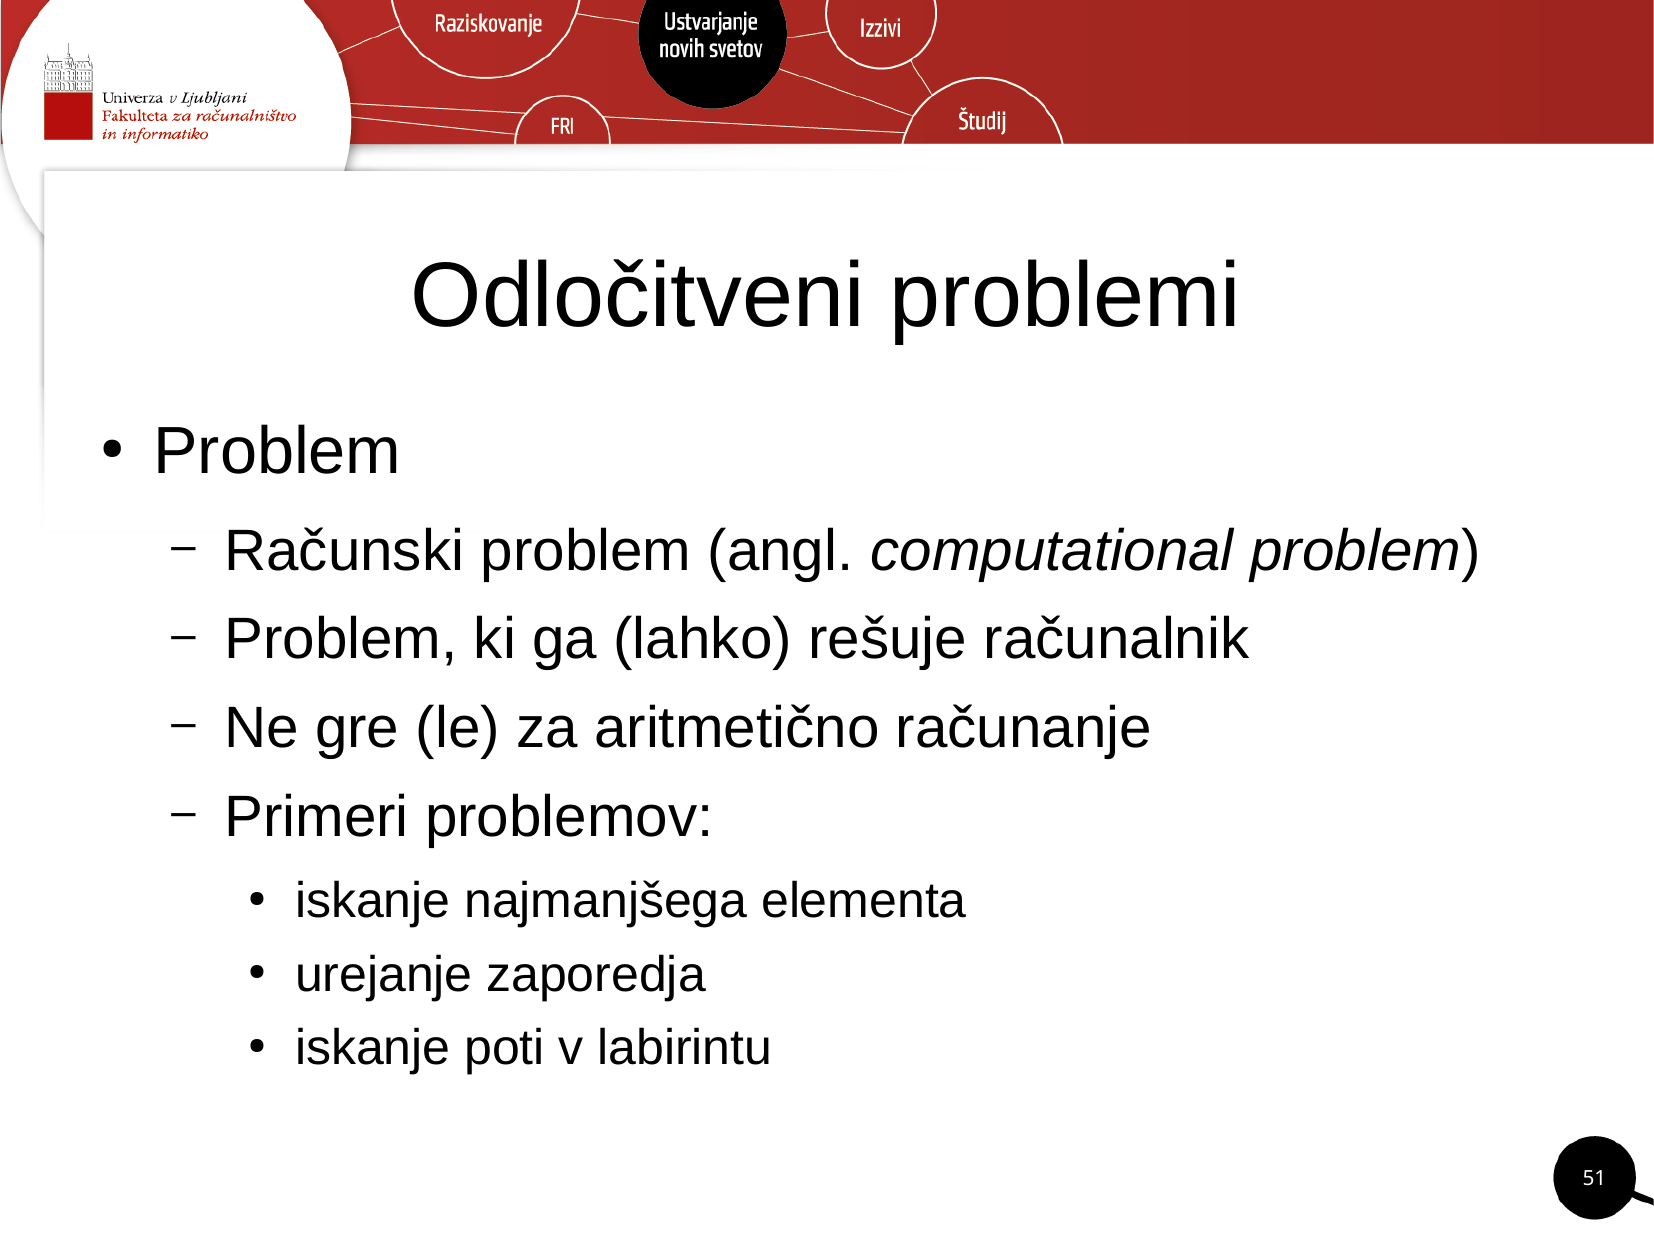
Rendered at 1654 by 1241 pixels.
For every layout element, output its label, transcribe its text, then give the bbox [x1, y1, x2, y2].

picture [0, 0, 1654, 1241]
title Odločitveni problemi [82, 191, 1571, 399]
text_box <številka> [1553, 1145, 1636, 1212]
list Problem Računski problem (angl. computational problem) Problem, ki ga (lahko) rešuje računalnik Ne gre (le) za aritmetično računanje Primeri problemov: iskanje najmanjšega elementa urejanje zaporedja iskanje poti v labirintu [82, 413, 1538, 1167]
